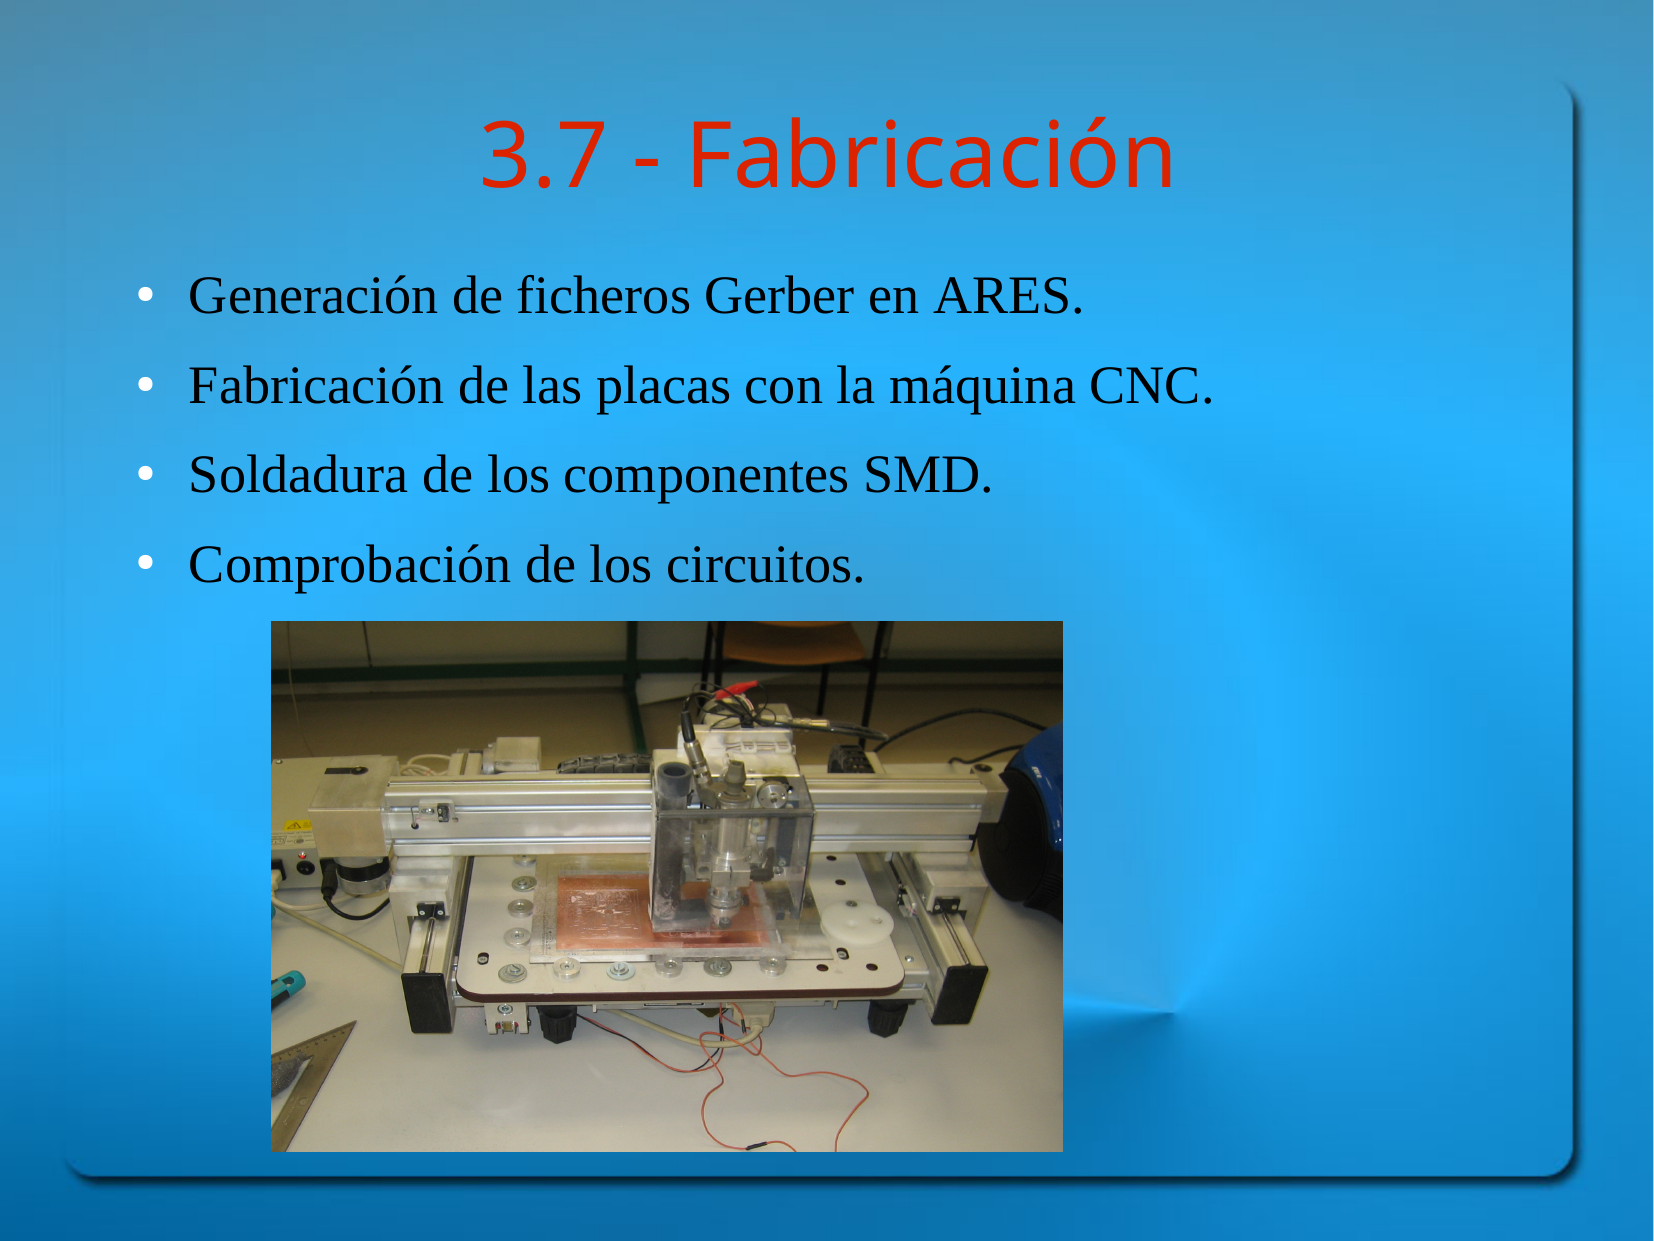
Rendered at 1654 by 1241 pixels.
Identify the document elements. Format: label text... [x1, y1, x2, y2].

title 3.7 - Fabricación [123, 88, 1536, 217]
list Generación de ficheros Gerber en ARES. Fabricación de las placas con la máquina CNC. Soldadura de los componentes SMD. Comprobación de los circuitos. [118, 265, 1531, 978]
picture [0, 0, 1654, 1241]
